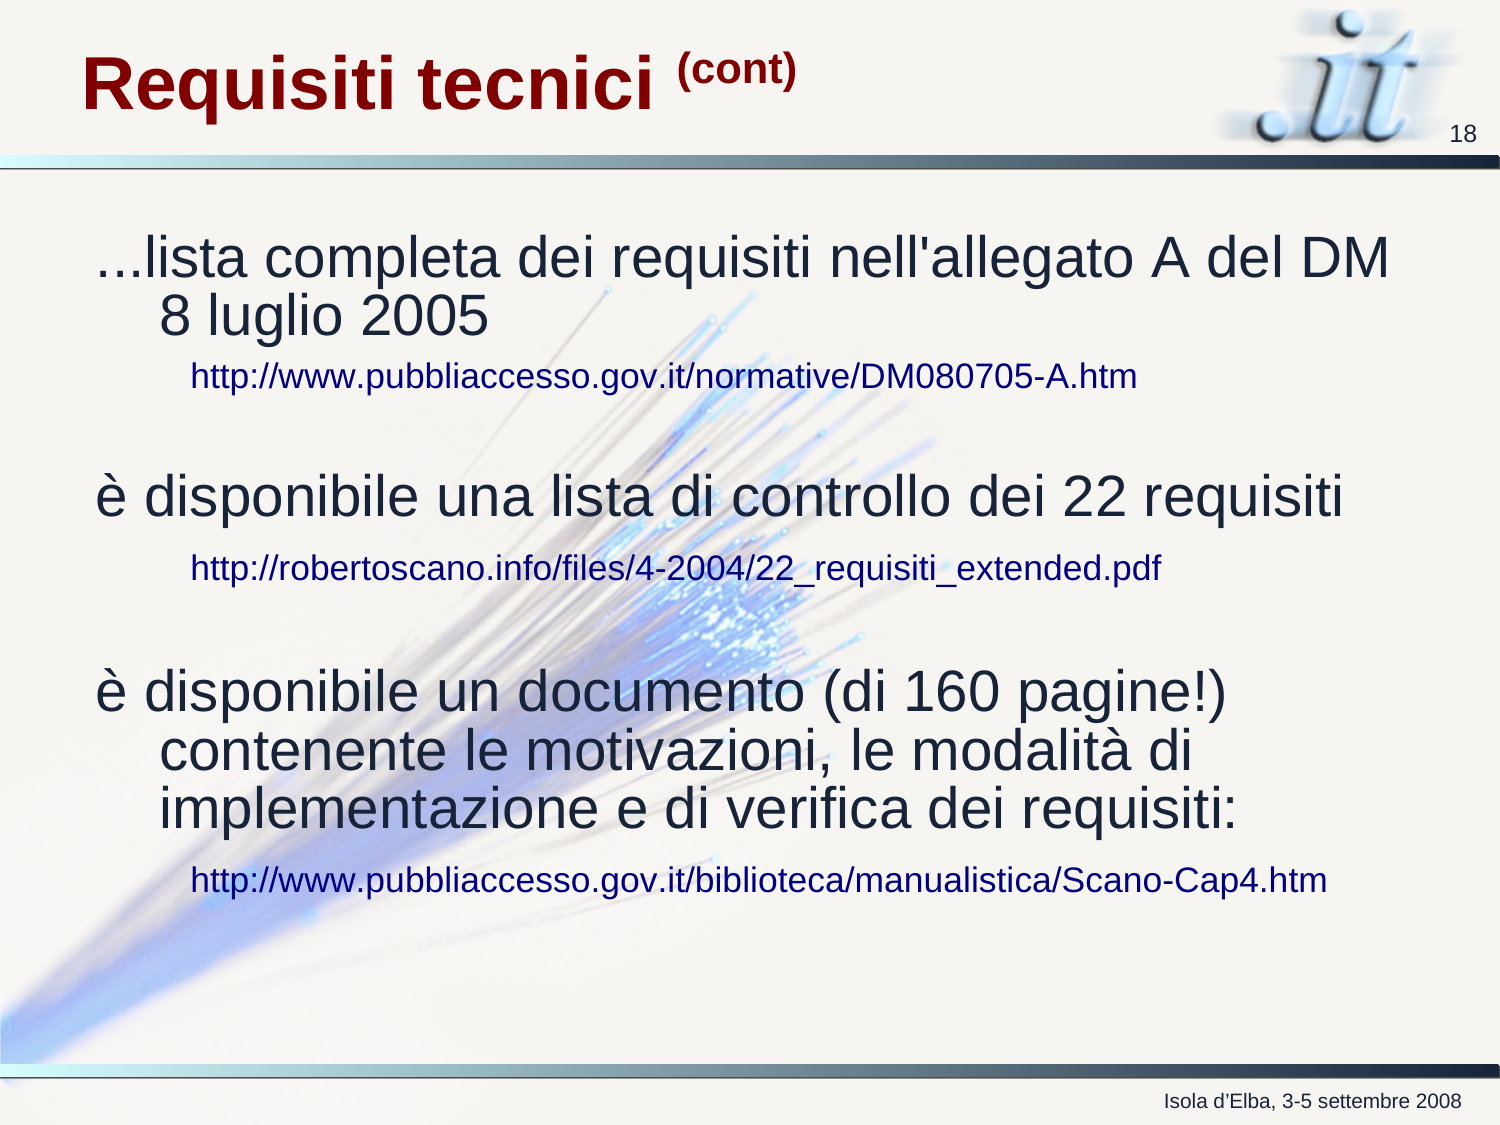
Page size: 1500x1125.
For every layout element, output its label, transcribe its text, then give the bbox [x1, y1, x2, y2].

list ...lista completa dei requisiti nell'allegato A del DM 8 luglio 2005 http://www.pubbliaccesso.gov.it/normative/DM080705-A.htm è disponibile una lista di controllo dei 22 requisiti http://robertoscano.info/files/4-2004/22_requisiti_extended.pdf è disponibile un documento (di 160 pagine!) contenente le motivazioni, le modalità di implementazione e di verifica dei requisiti: http://www.pubbliaccesso.gov.it/biblioteca/manualistica/Scano-Cap4.htm [81, 222, 1425, 1004]
picture [0, 1079, 1500, 1125]
picture [0, 0, 1500, 157]
picture [0, 170, 1500, 1066]
title Requisiti tecnici (cont) [81, 25, 1198, 148]
